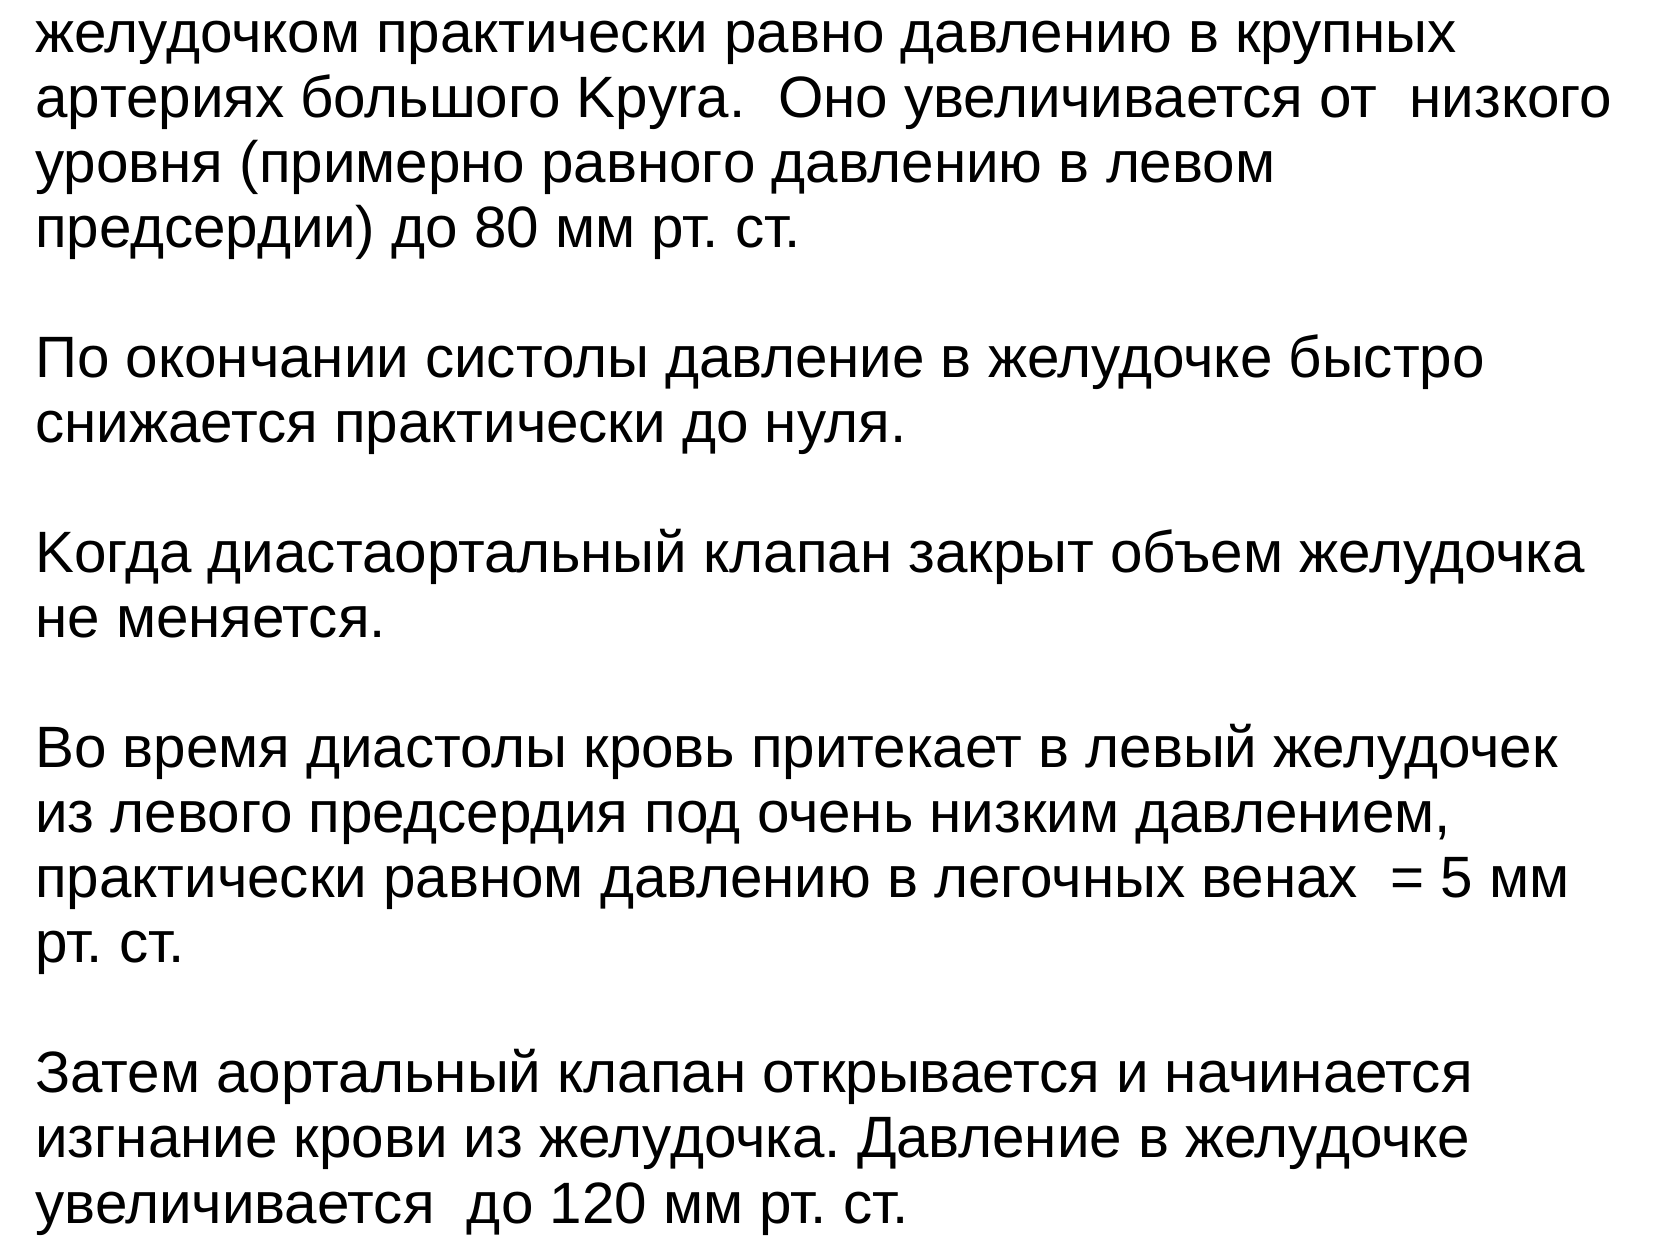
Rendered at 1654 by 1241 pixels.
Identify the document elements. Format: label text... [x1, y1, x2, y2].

subtitle Во время систолы давление,развиваемое левым желудочком практически равно давлению в крупных apтериях большого Kpyra. Оно увеличивается от низкого уровня (примерно paвнoгo давлению в левом предсердии) до 80 мм рт. ст. По окончании систолы давление в желудочке быстро снижается практически до нуля. Koгдa диастаортальный клапан закрыт объем желудочка не меняется. Во время диастолы кровь притекает в левый желудочек из левого предсердия под очень низким давлением, практически равном давлению в легочных венах = 5 мм рт. ст. Затем аортальный клапан открывается и начинается изгнание крови из желудочка. Давление в желудочке увеличивается до 120 мм рт. ст. [35, 0, 1630, 1241]
